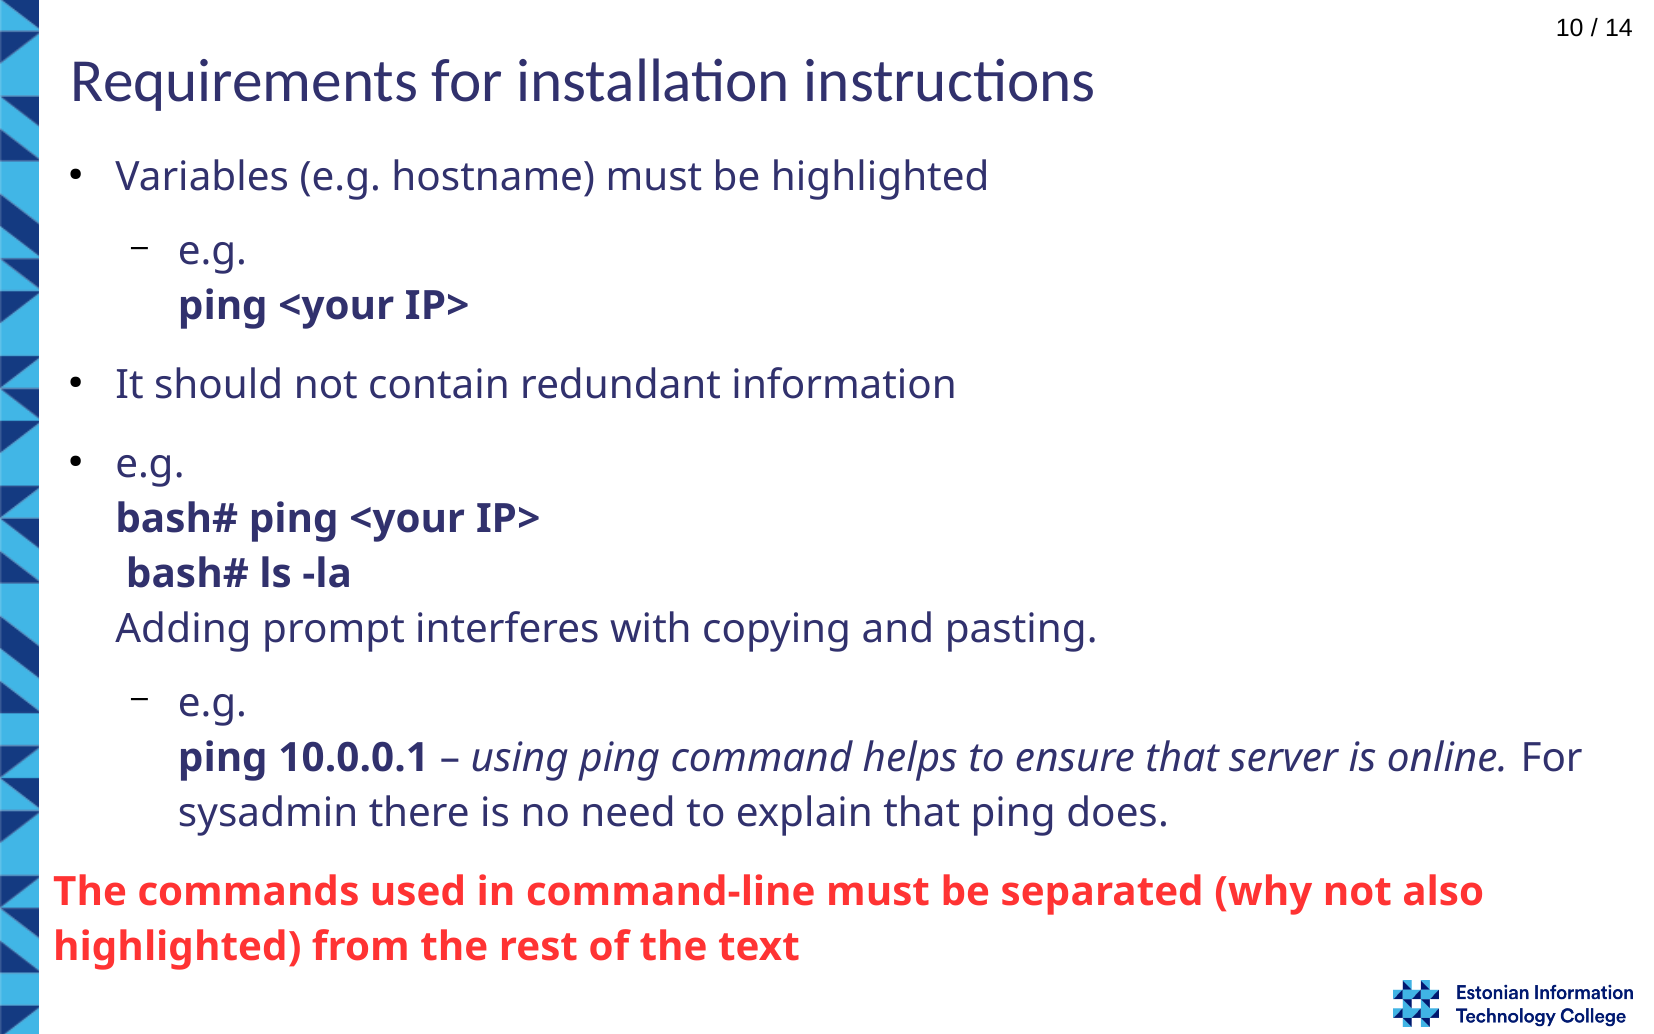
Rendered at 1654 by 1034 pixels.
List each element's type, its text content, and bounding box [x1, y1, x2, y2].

title Requirements for installation instructions [70, 41, 1630, 130]
list Variables (e.g. hostname) must be highlighted e.g. ping <your IP> It should not contain redundant information e.g. bash# ping <your IP> bash# ls -la Adding prompt interferes with copying and pasting. e.g. ping 10.0.0.1 – using ping command helps to ensure that server is online. For sysadmin there is no need to explain that ping does. The commands used in command-line must be separated (why not also highlighted) from the rest of the text [53, 147, 1625, 981]
picture [1393, 980, 1633, 1027]
